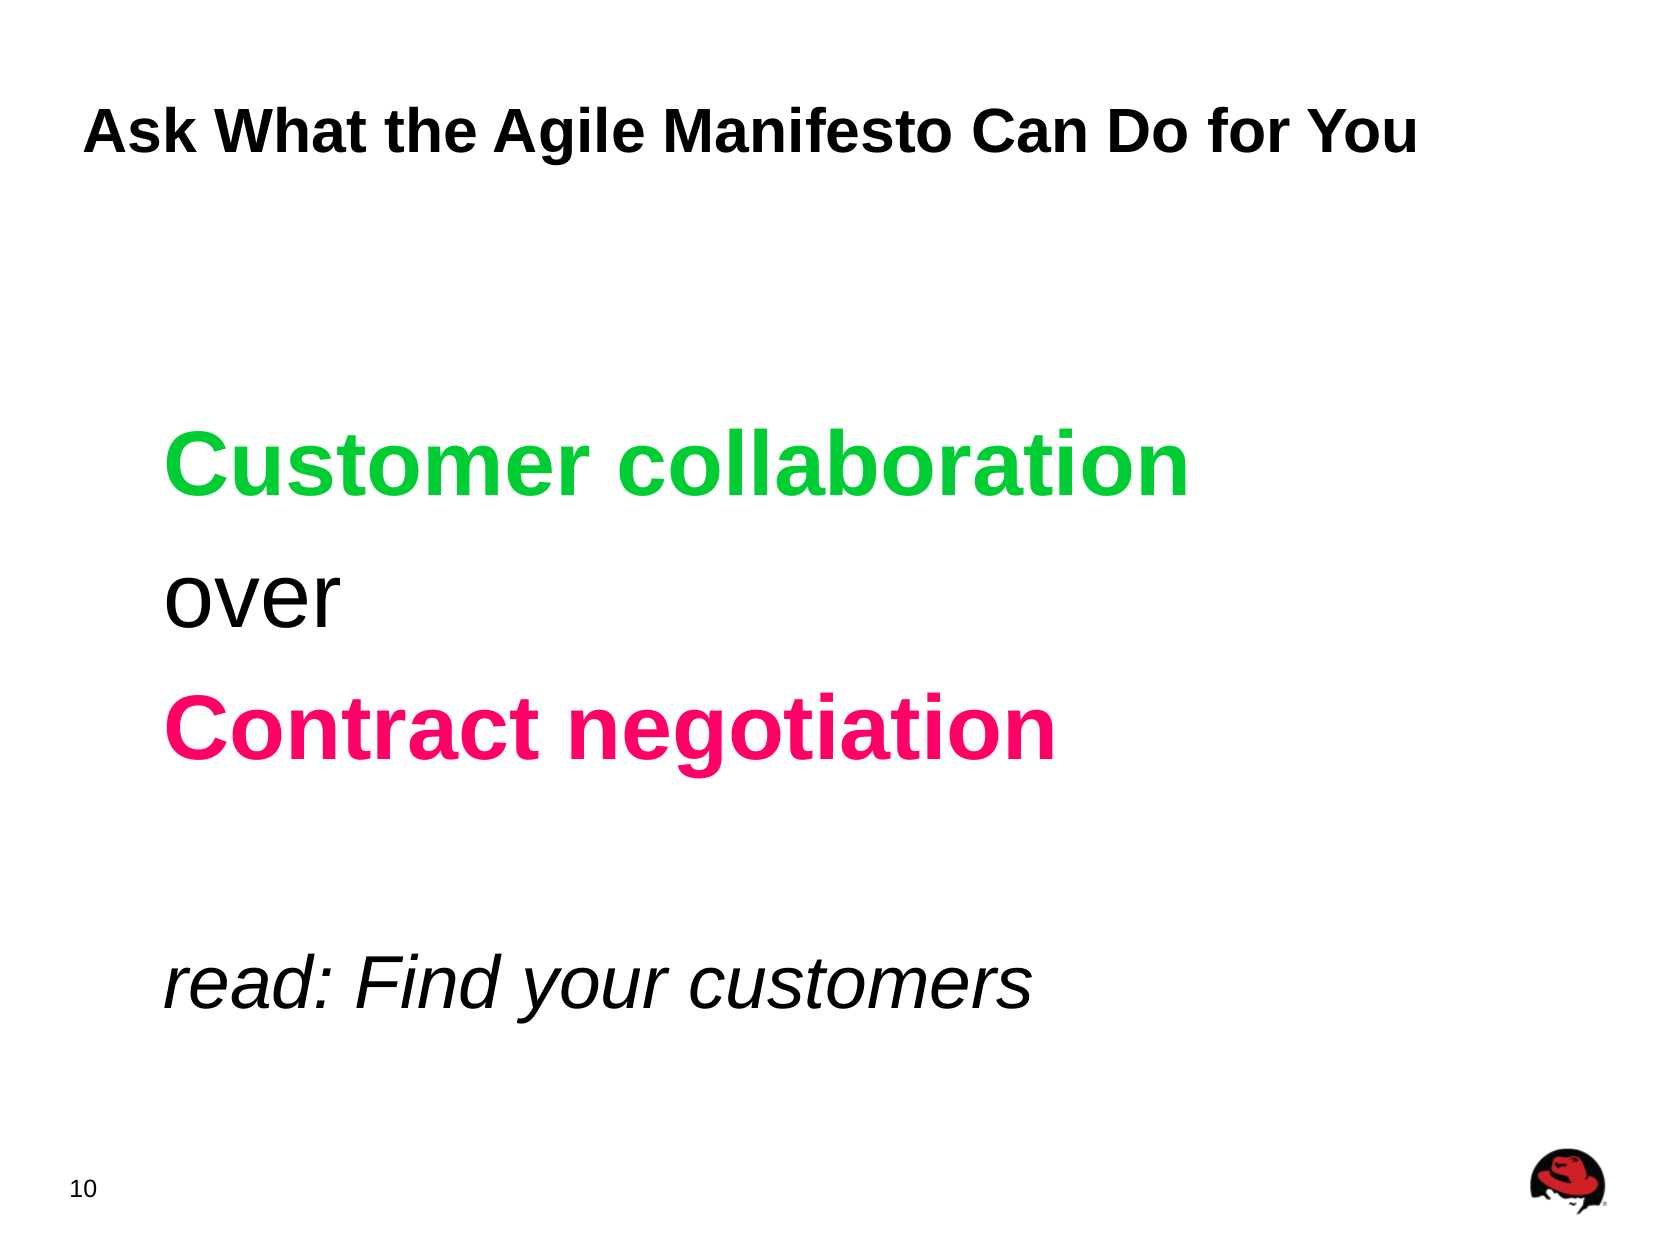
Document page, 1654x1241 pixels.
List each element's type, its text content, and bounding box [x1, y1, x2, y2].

picture [1529, 1146, 1613, 1224]
list Customer collaboration over Contract negotiation read: Find your customers [86, 280, 1576, 1074]
title Ask What the Agile Manifesto Can Do for You [82, 37, 1571, 226]
